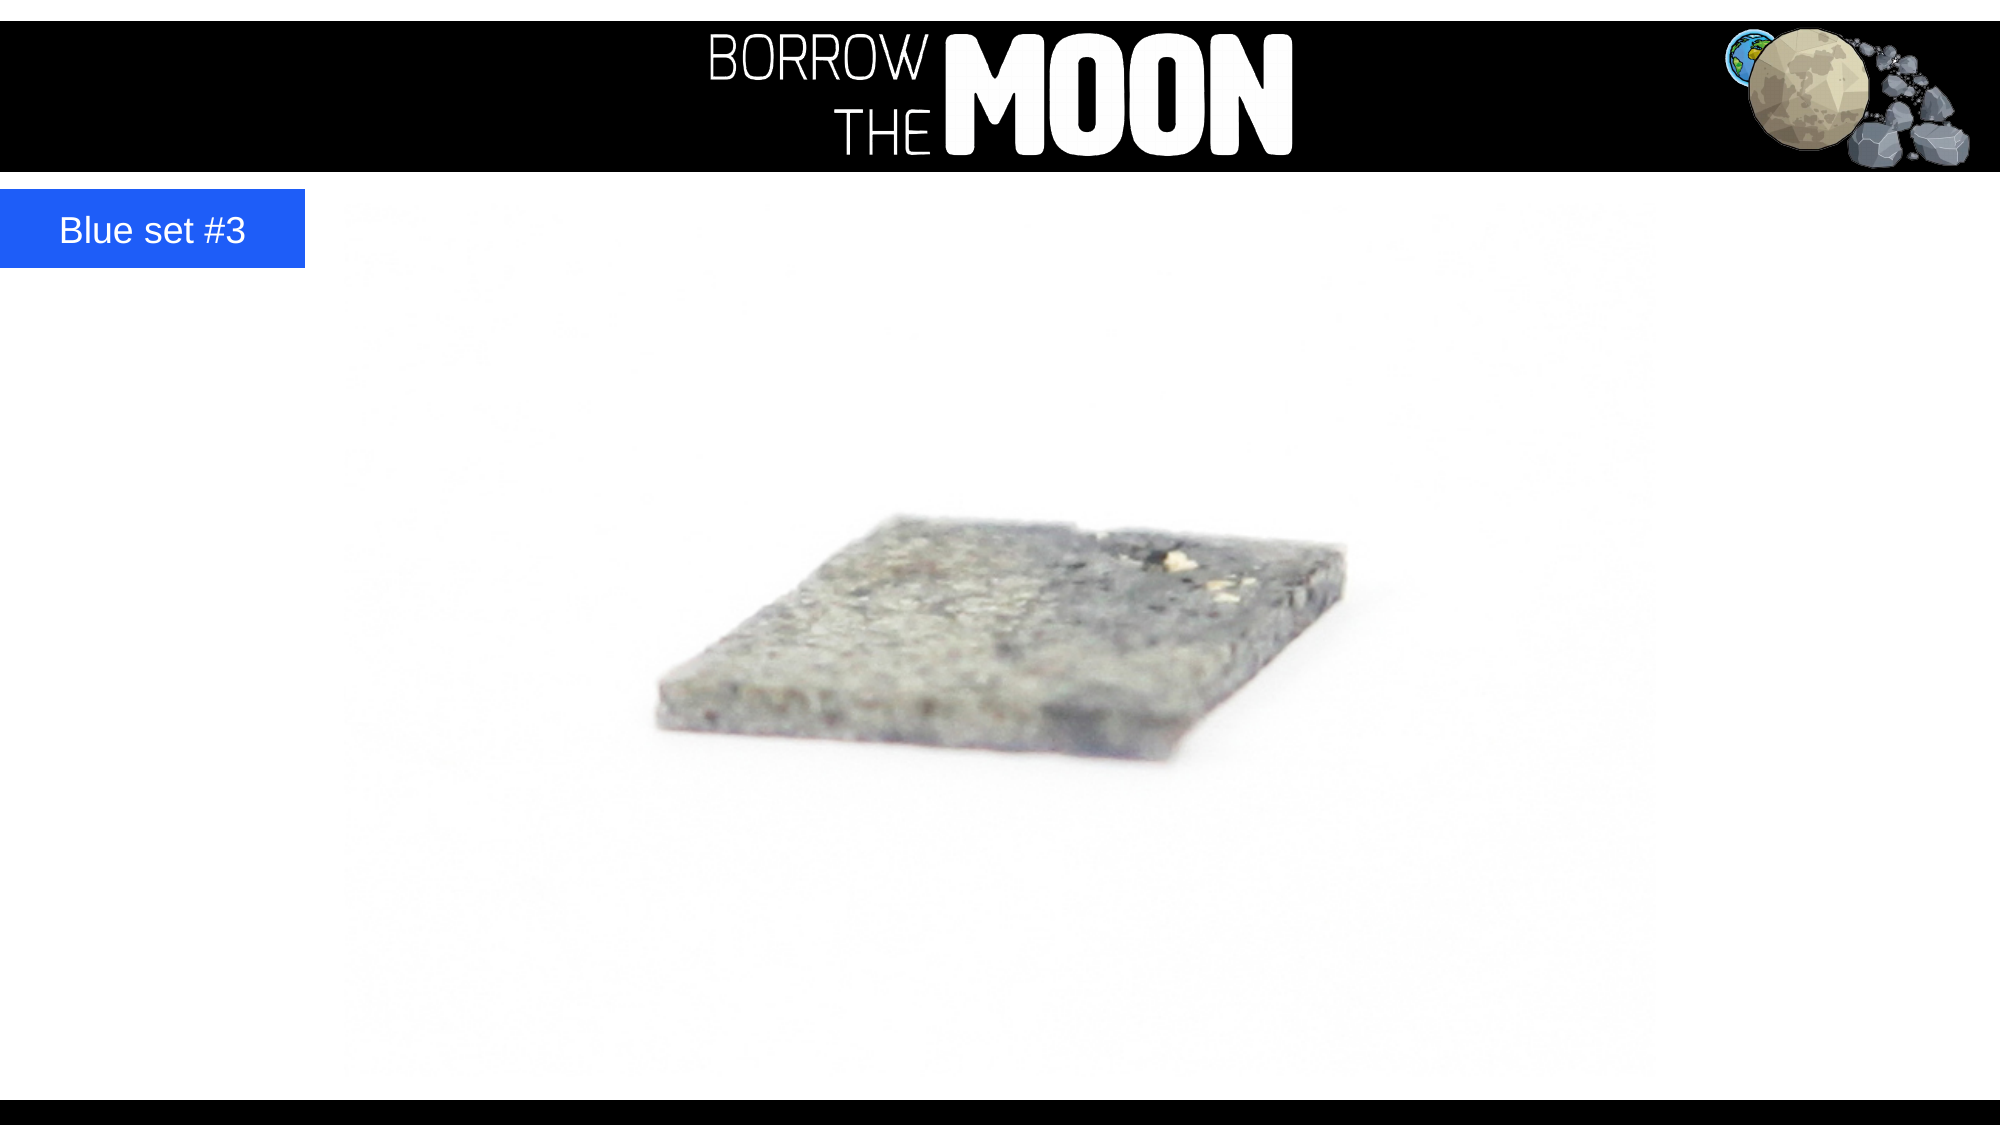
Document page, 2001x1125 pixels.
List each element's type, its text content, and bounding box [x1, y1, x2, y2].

picture [344, 203, 1656, 1077]
text_box Blue set #3 [0, 189, 305, 268]
